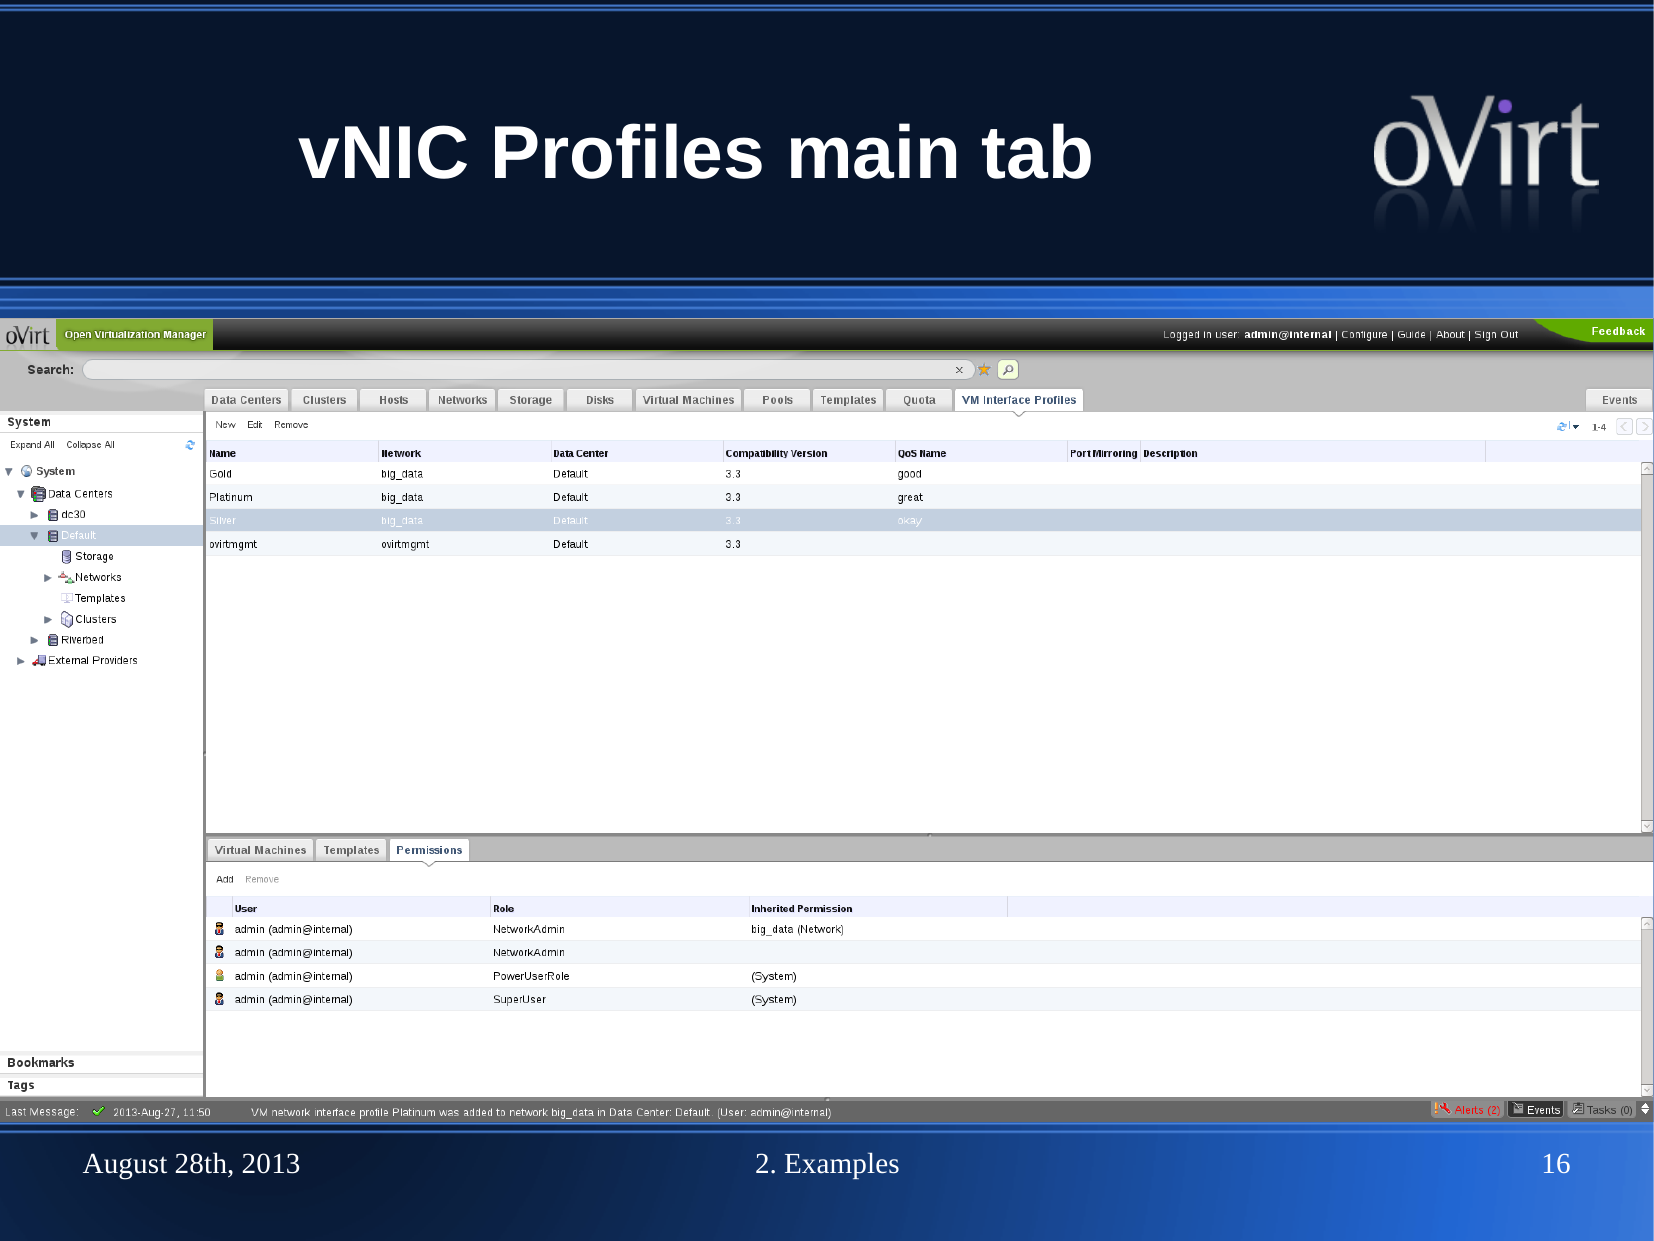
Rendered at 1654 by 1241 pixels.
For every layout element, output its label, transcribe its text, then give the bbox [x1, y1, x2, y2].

picture [0, 0, 1654, 1241]
title vNIC Profiles main tab [82, 49, 1312, 257]
